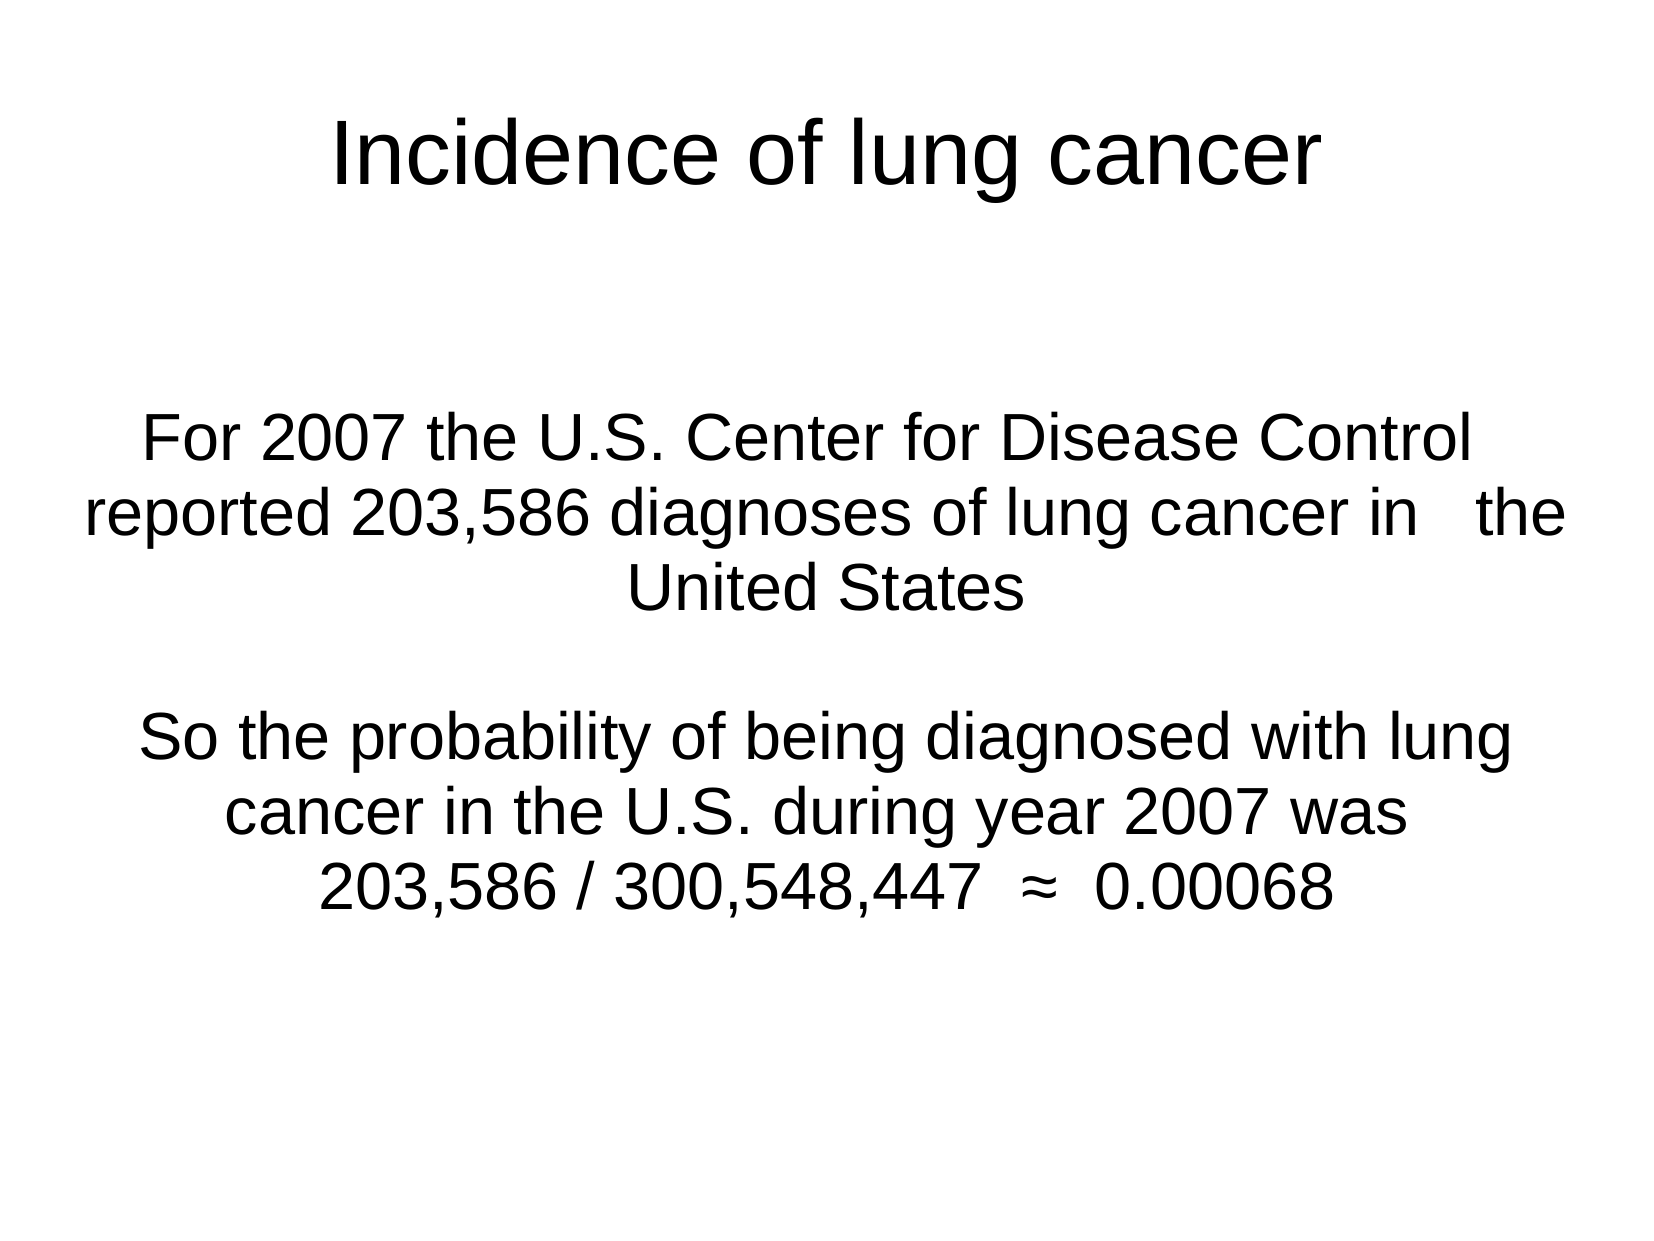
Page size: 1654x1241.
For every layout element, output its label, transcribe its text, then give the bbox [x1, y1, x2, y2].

title Incidence of lung cancer [82, 56, 1571, 250]
subtitle For 2007 the U.S. Center for Disease Control reported 203,586 diagnoses of lung cancer in the United States So the probability of being diagnosed with lung cancer in the U.S. during year 2007 was 203,586 / 300,548,447 ≈ 0.00068 [82, 297, 1571, 1102]
